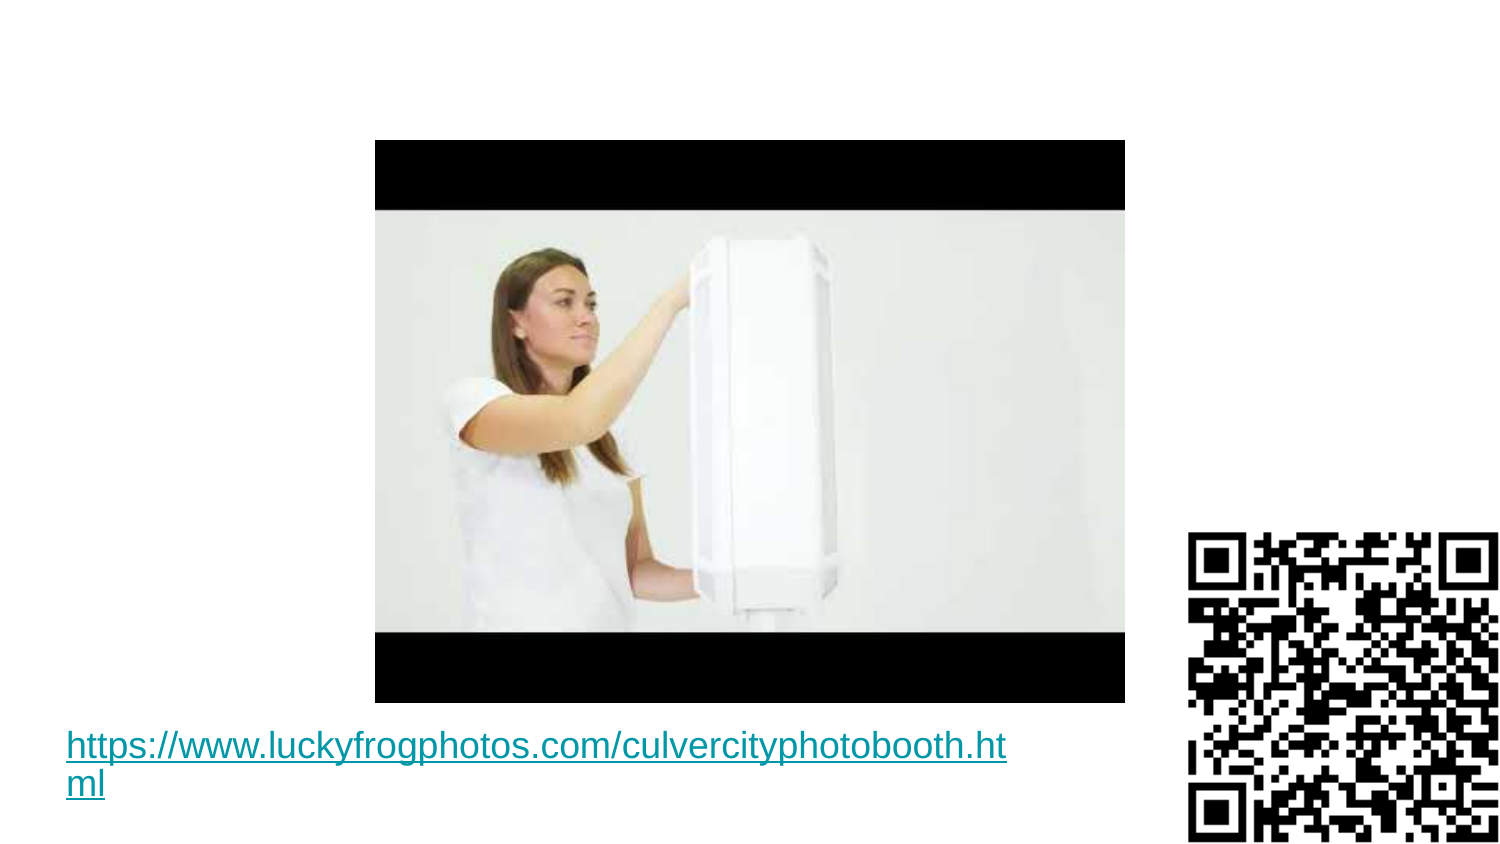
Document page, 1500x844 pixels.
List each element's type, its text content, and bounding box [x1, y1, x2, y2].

list https://www.luckyfrogphotos.com/culvercityphotobooth.html [51, 694, 1036, 794]
picture [1187, 531, 1500, 844]
picture [375, 140, 1125, 704]
